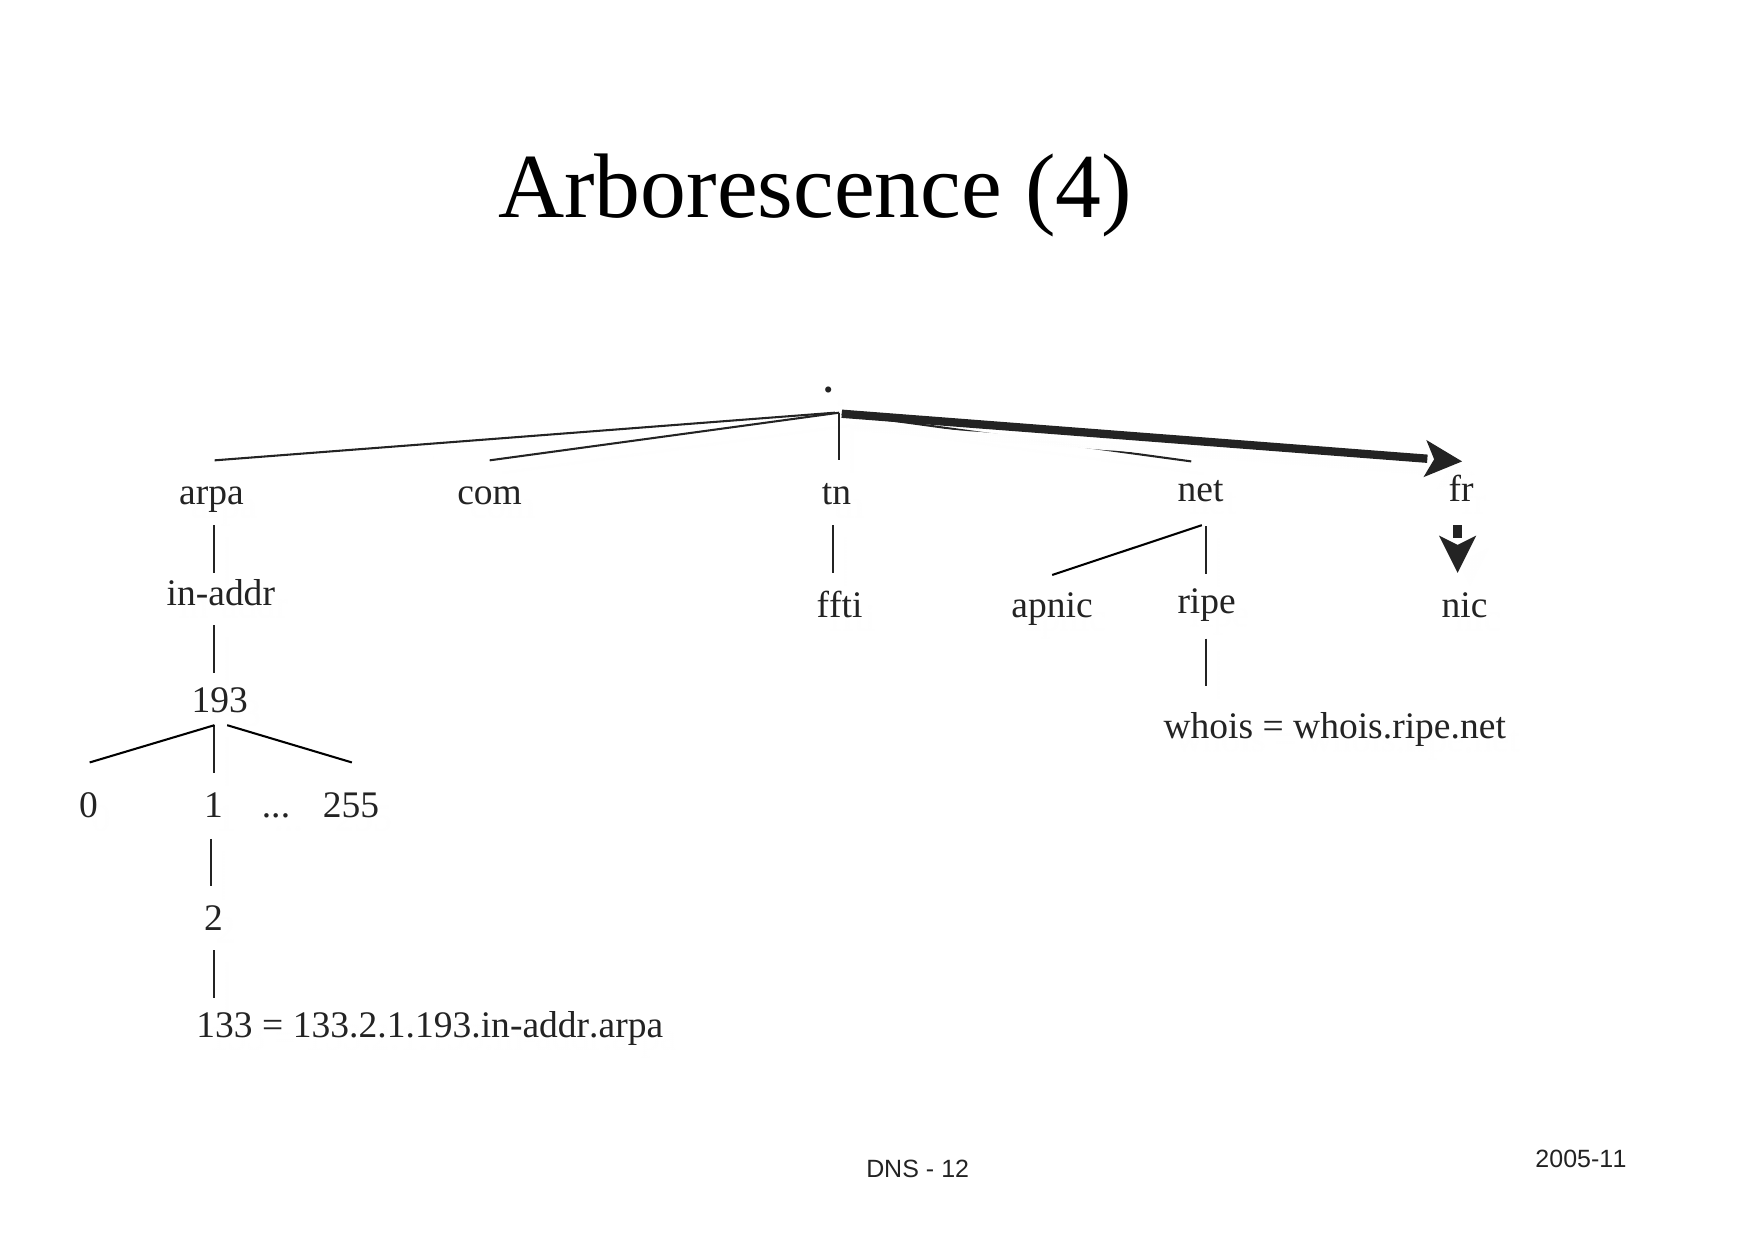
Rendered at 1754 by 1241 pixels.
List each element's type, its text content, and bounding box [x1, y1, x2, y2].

text_box 133 = 133.2.1.193.in-addr.arpa [181, 996, 753, 1067]
text_box 2 [189, 887, 238, 948]
text_box arpa [164, 462, 259, 523]
text_box in-addr [151, 562, 290, 623]
text_box com [442, 462, 537, 523]
text_box 255 [308, 774, 395, 835]
text_box apnic [996, 574, 1108, 635]
text_box . [808, 349, 848, 410]
text_box ... [247, 774, 306, 835]
text_box whois = whois.ripe.net [1149, 696, 1521, 756]
text_box net [1162, 458, 1239, 519]
text_box fr [1433, 458, 1489, 519]
text_box 193 [176, 670, 263, 730]
text_box 1 [189, 774, 238, 835]
text_box ffti [801, 574, 878, 635]
text_box ripe [1162, 571, 1251, 631]
text_box nic [1426, 574, 1503, 635]
text_box 0 [64, 774, 113, 835]
text_box tn [807, 462, 866, 523]
title Arborescence (4) [124, 57, 1507, 246]
